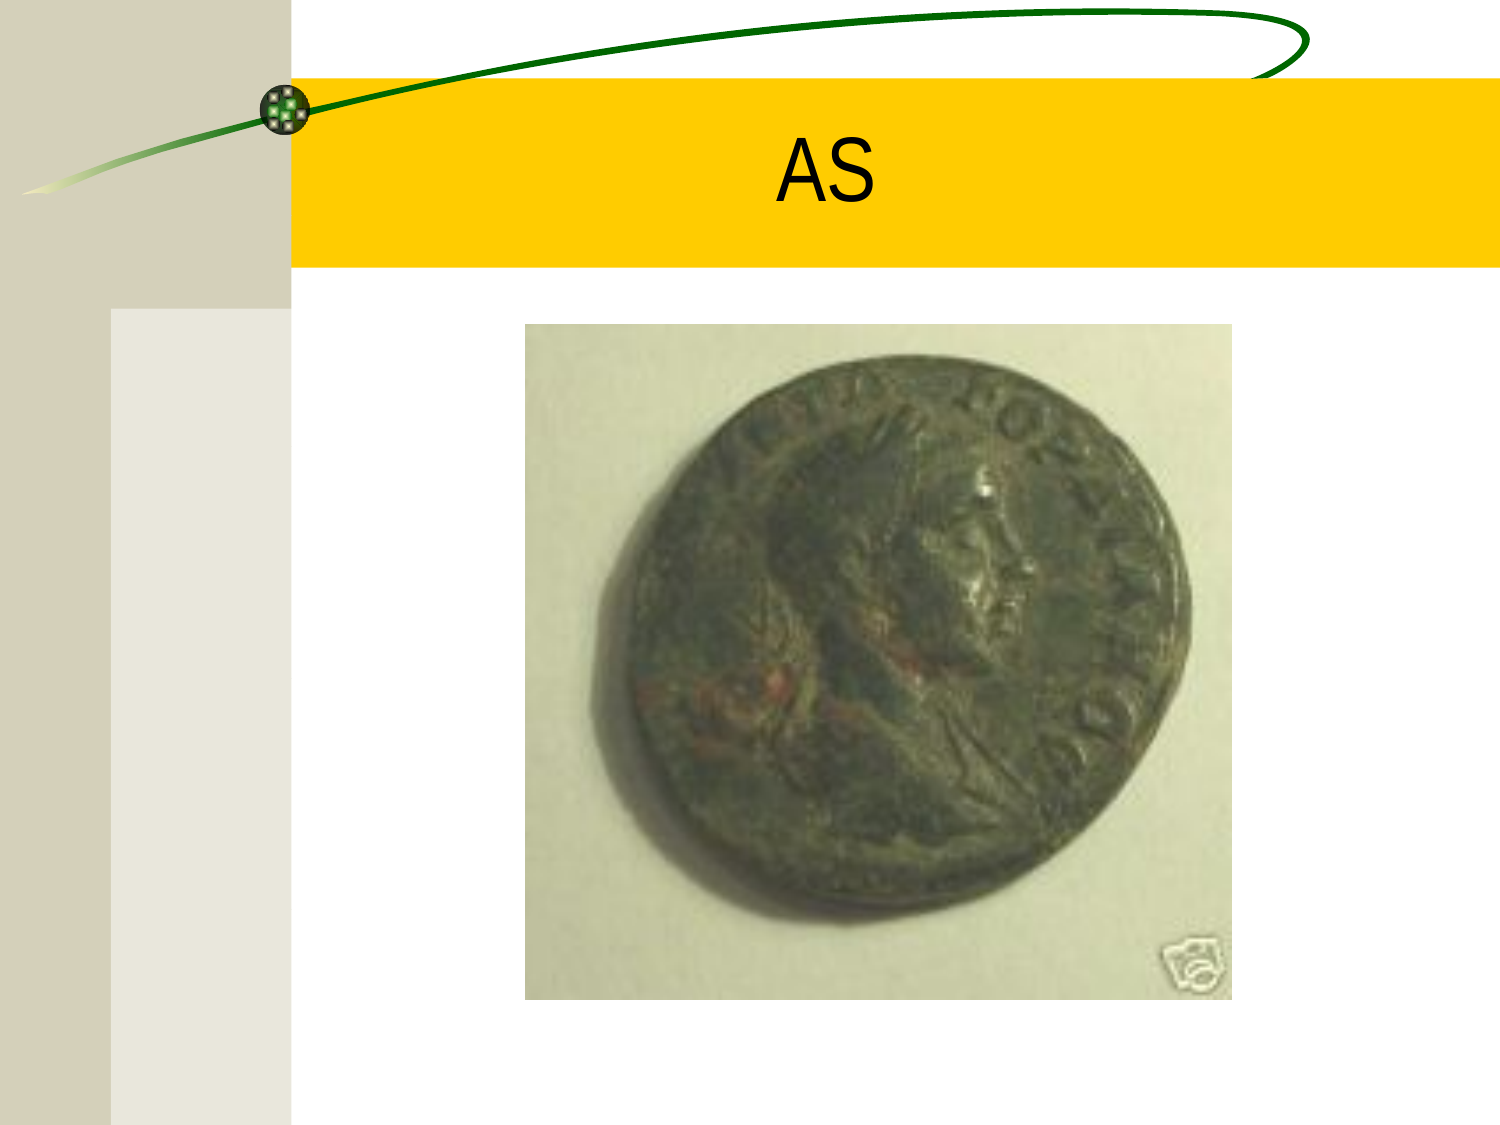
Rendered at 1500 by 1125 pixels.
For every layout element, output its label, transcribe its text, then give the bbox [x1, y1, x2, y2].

chart [525, 324, 1232, 1000]
title AS [189, 74, 1465, 263]
picture [0, 0, 292, 1125]
